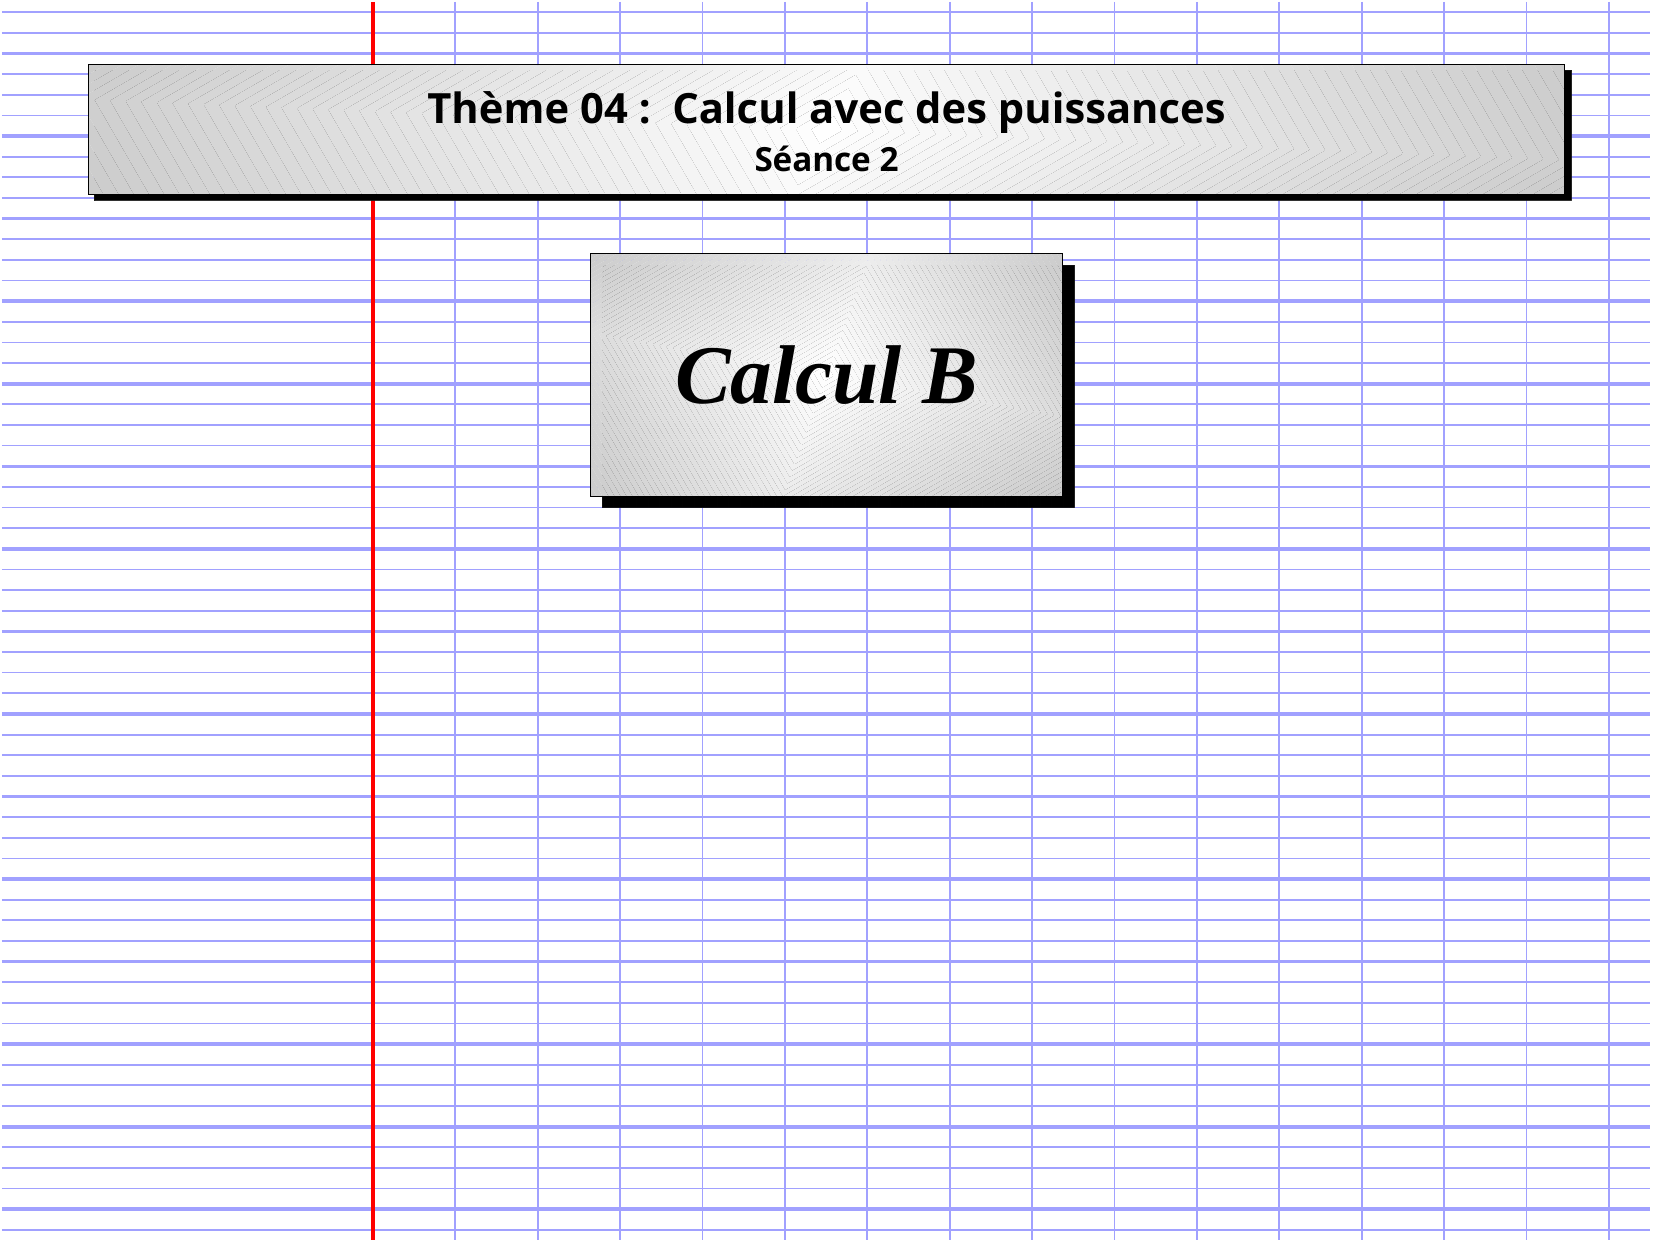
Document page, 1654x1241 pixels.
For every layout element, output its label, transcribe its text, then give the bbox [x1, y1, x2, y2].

text_box Calcul B [590, 253, 1063, 497]
text_box Thème 04 : Calcul avec des puissances Séance 2 [88, 64, 1565, 195]
picture [0, 0, 1654, 1241]
